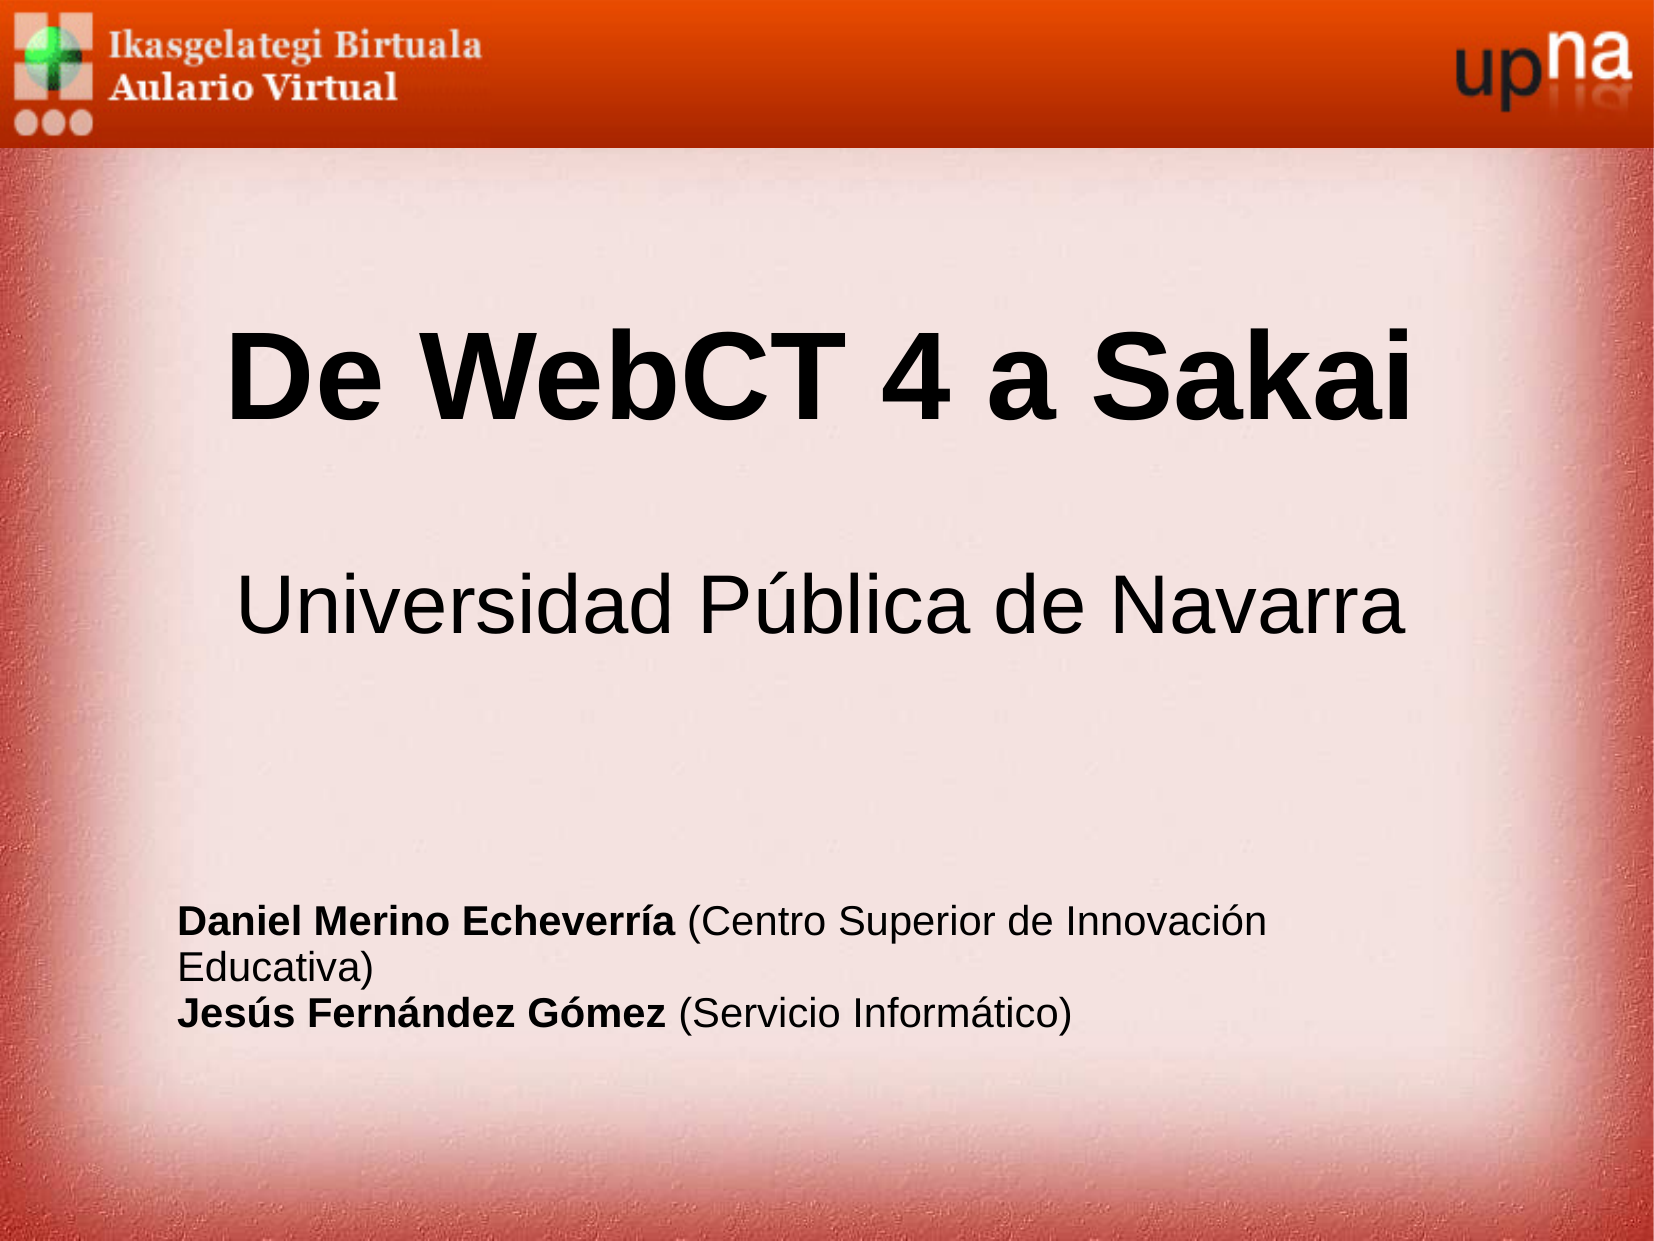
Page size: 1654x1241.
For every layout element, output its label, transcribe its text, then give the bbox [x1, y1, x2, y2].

title De WebCT 4 a Sakai Universidad Pública de Navarra [76, 306, 1565, 651]
picture [0, 0, 1654, 1241]
title Daniel Merino Echeverría (Centro Superior de Innovación Educativa) Jesús Fernández Gómez (Servicio Informático) [177, 870, 1477, 1063]
